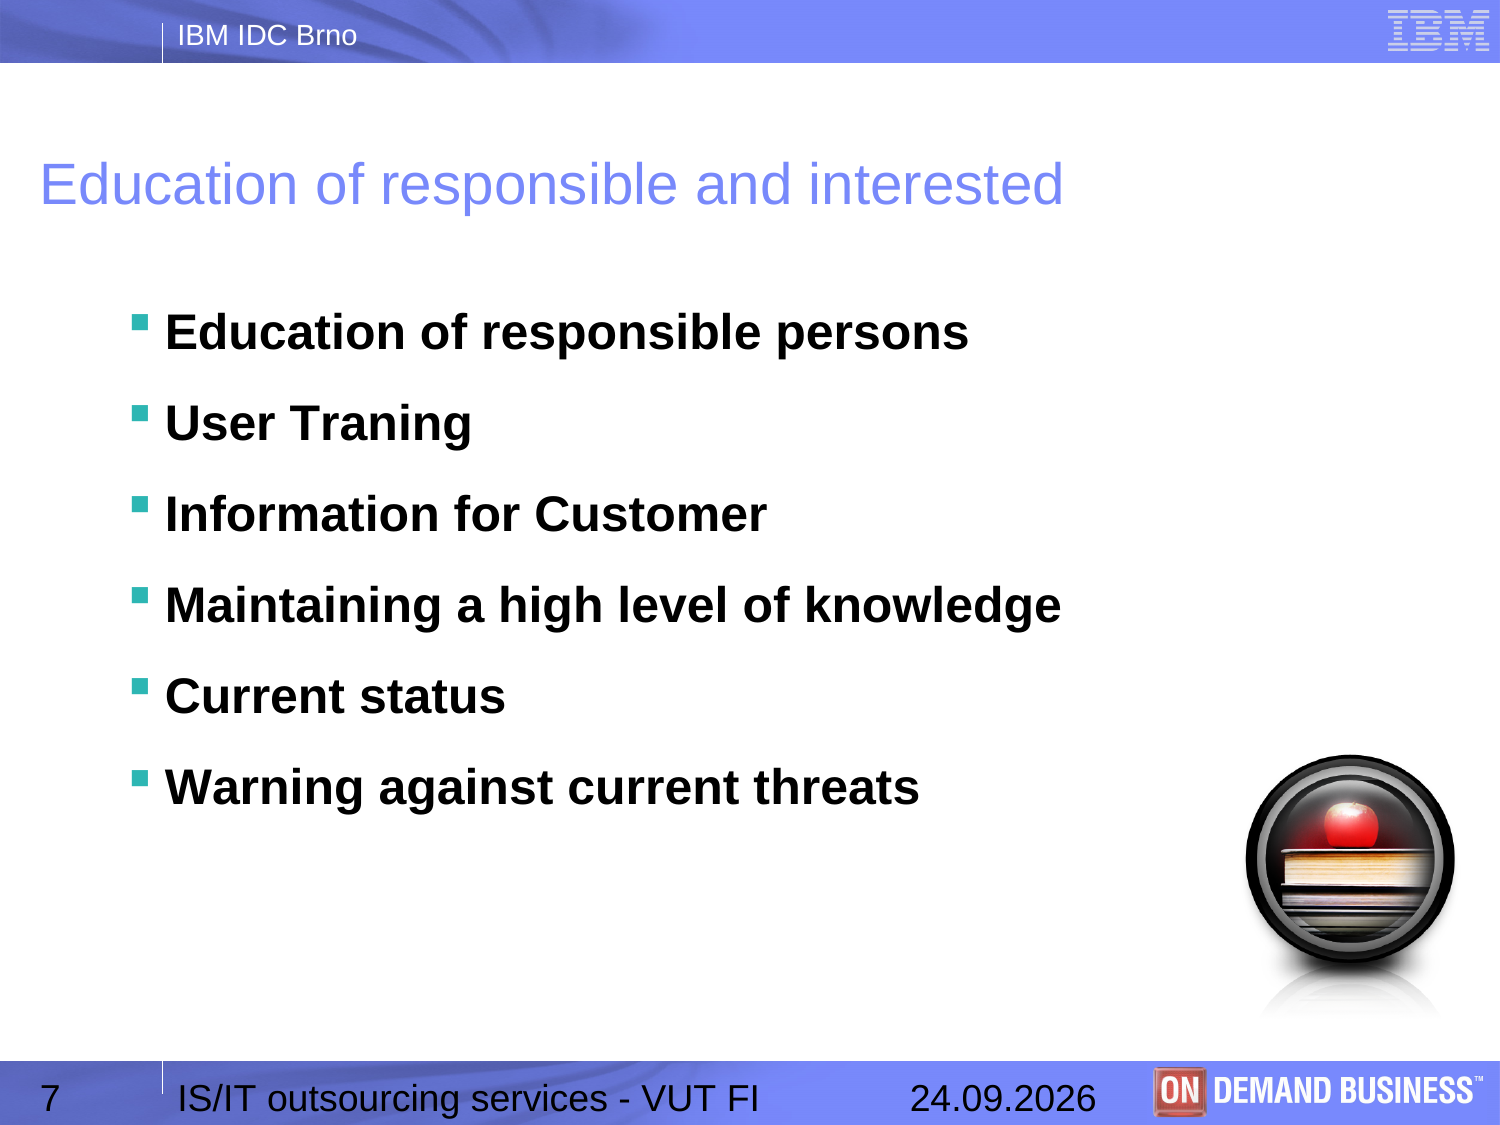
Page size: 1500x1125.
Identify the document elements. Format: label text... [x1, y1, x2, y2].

picture [0, 0, 1500, 63]
title Education of responsible and interested [25, 142, 1378, 225]
list Education of responsible persons User Traning Information for Customer Maintaining a high level of knowledge Current status Warning against current threats [112, 291, 1388, 932]
picture [0, 1061, 1500, 1125]
picture [1198, 748, 1500, 1050]
